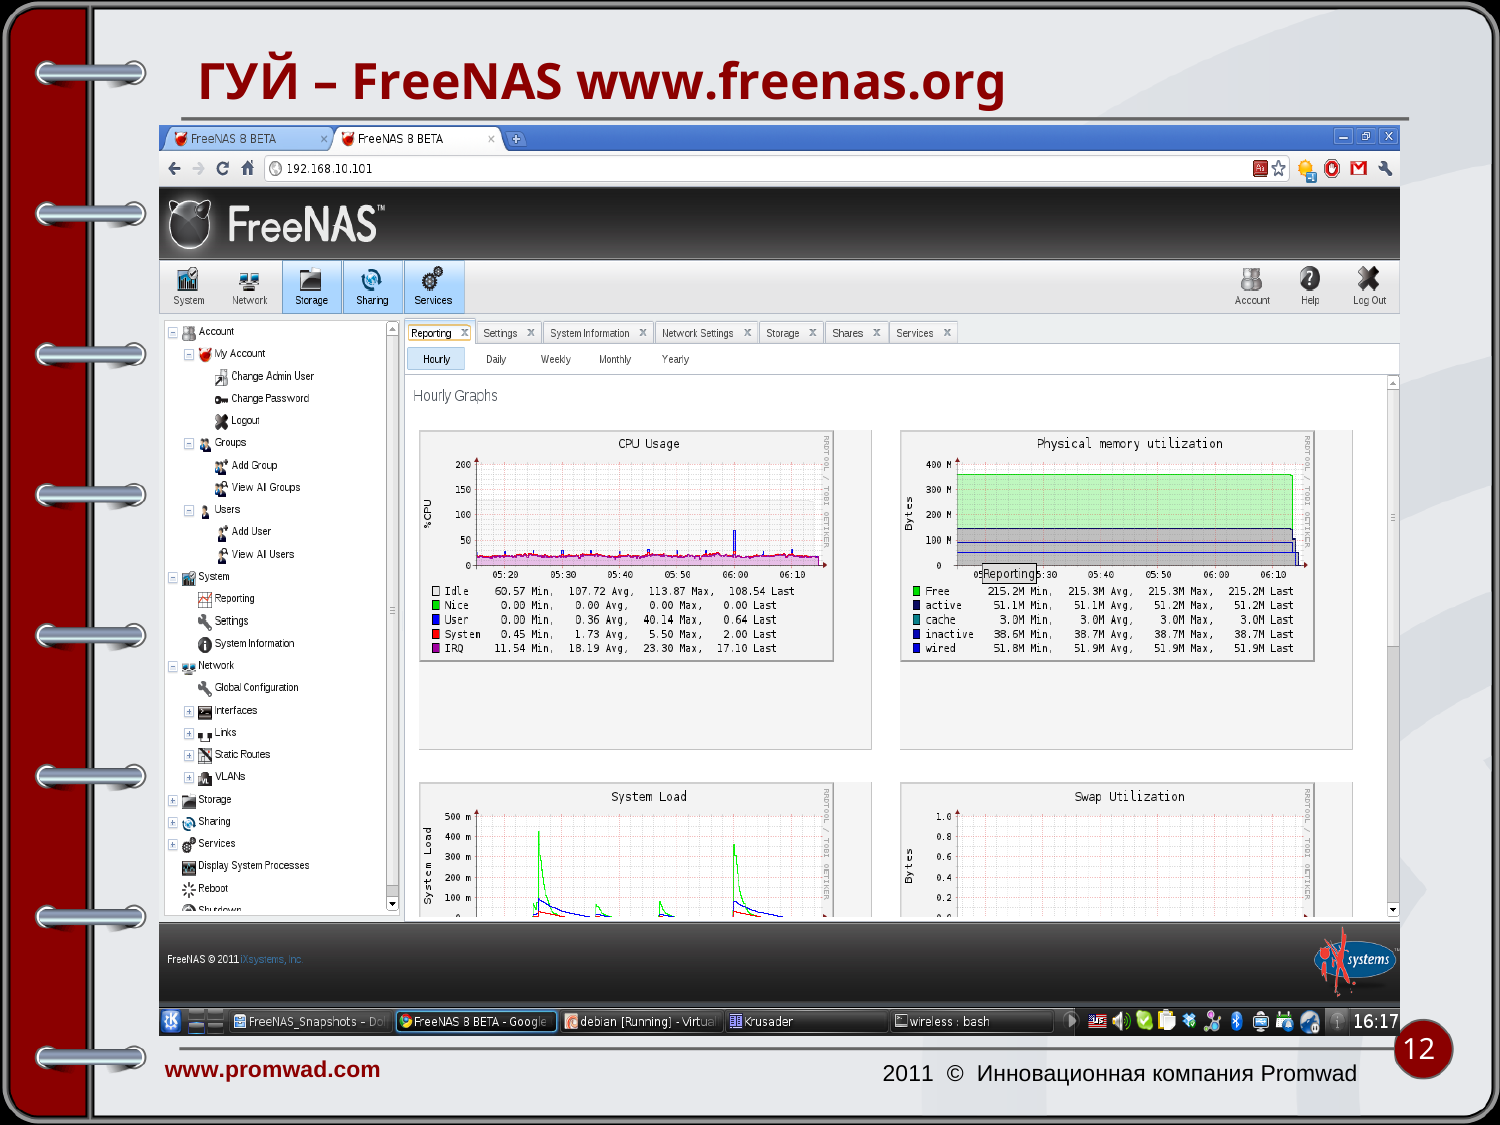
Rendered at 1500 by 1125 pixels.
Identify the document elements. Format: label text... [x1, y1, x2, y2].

picture [0, 0, 1500, 1125]
text_box www.promwad.com [150, 1046, 405, 1090]
text_box <number> [1332, 1023, 1500, 1079]
text_box 2011 © Инновационная компания Promwad [634, 1051, 1373, 1095]
text_box ГУЙ – FreeNAS www.freenas.org [183, 45, 1400, 114]
